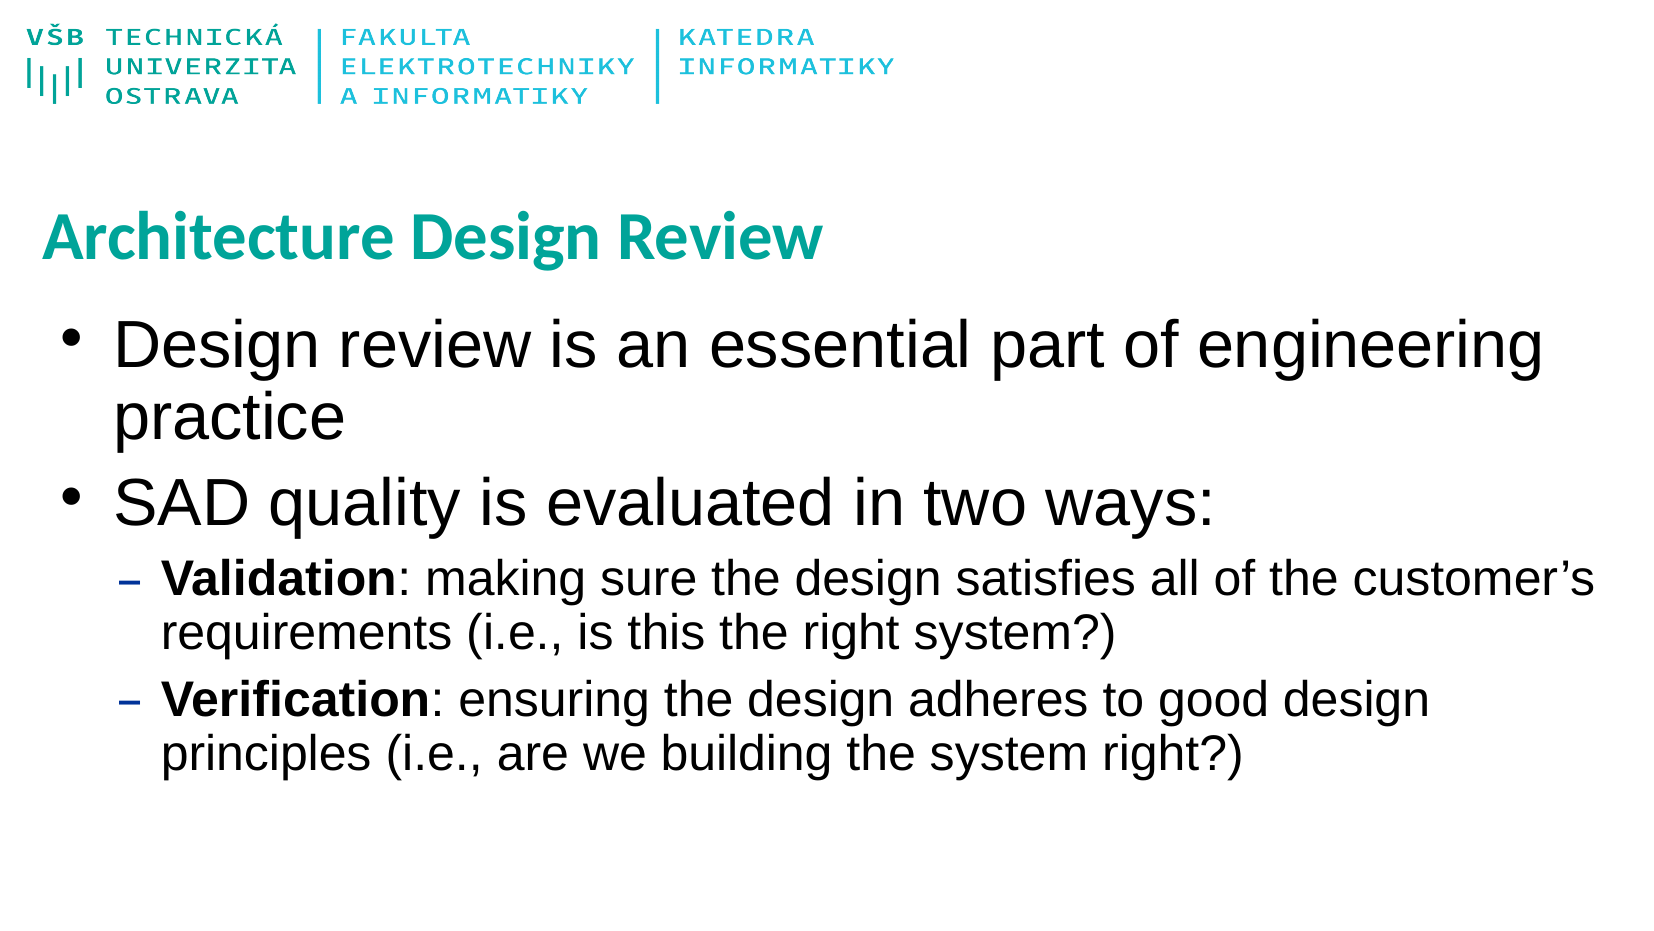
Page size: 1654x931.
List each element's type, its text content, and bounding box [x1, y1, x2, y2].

picture [26, 23, 894, 104]
title Architecture Design Review [27, 142, 1628, 282]
list Design review is an essential part of engineering practice SAD quality is evaluated in two ways: Validation: making sure the design satisfies all of the customer’s requirements (i.e., is this the right system?) Verification: ensuring the design adheres to good design principles (i.e., are we building the system right?) [27, 302, 1628, 842]
